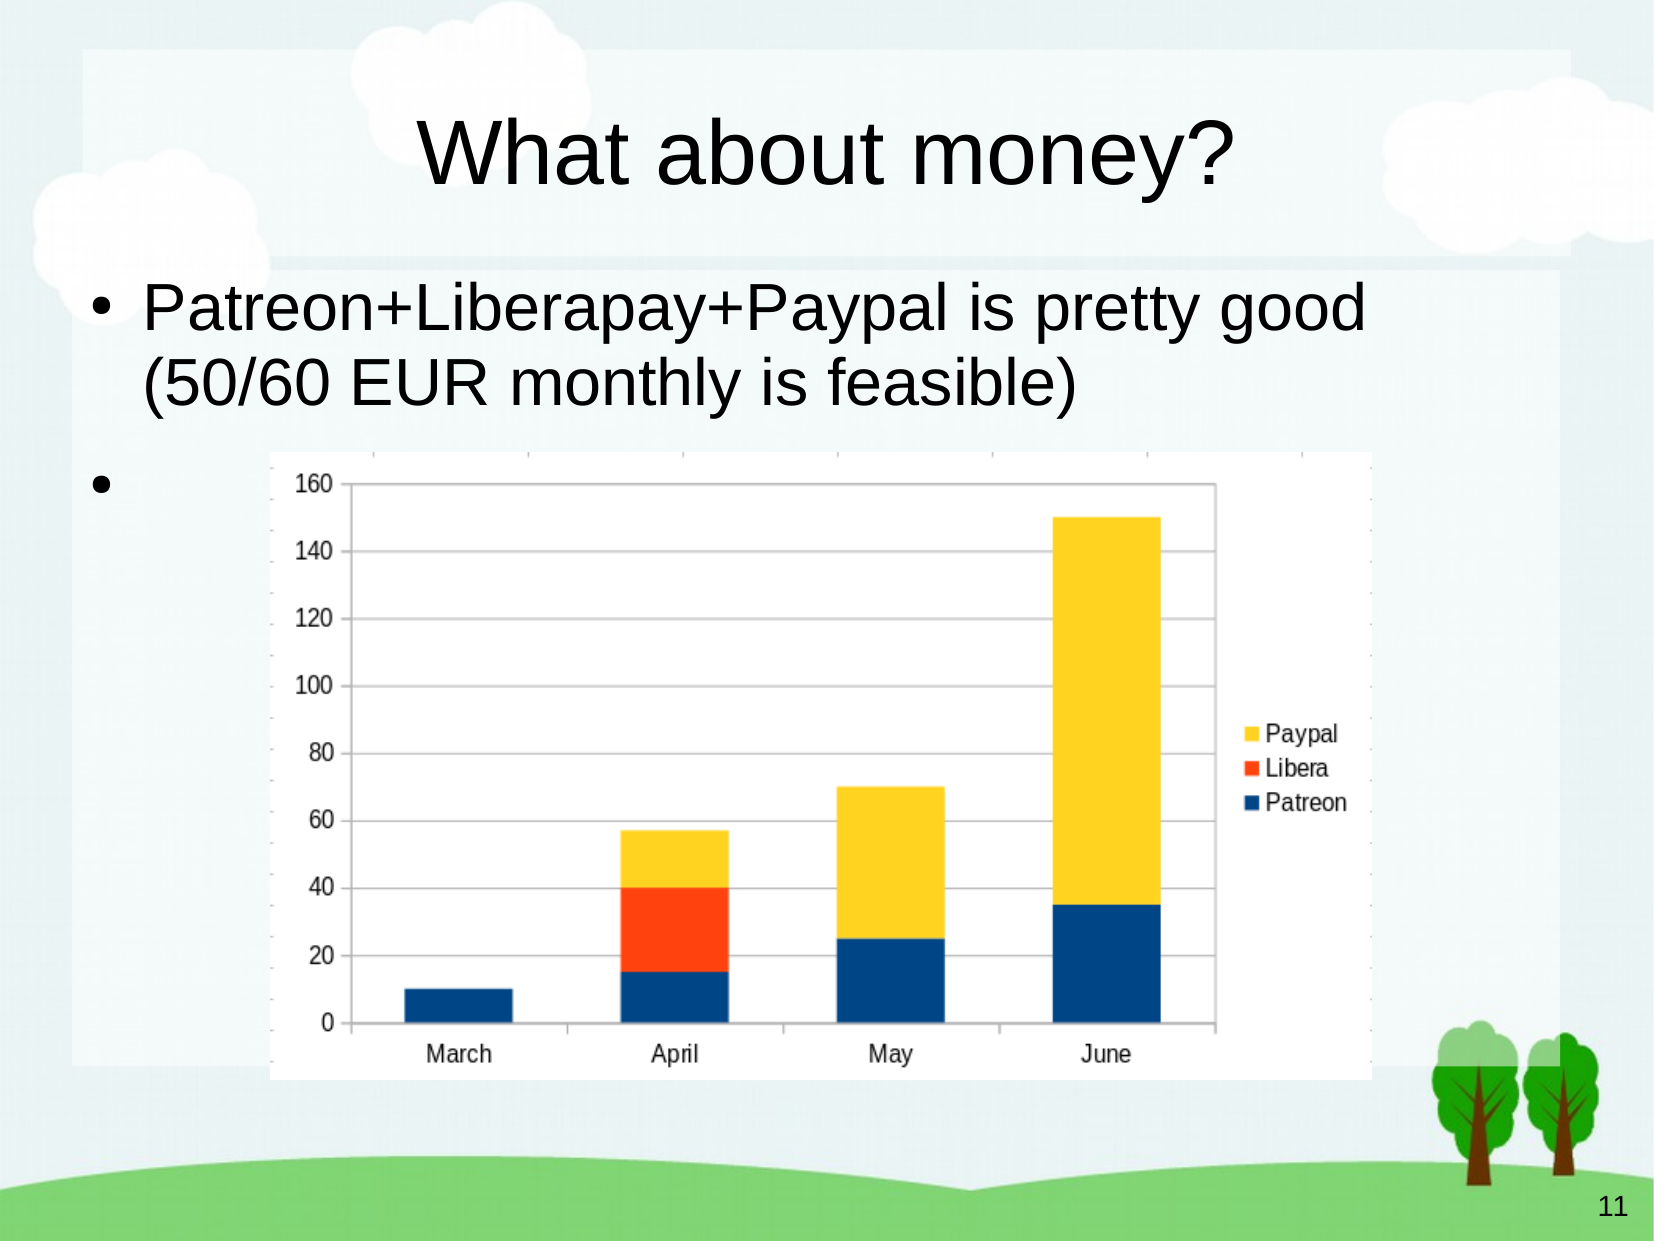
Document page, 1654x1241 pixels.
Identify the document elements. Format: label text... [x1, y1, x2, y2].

picture [0, 0, 1654, 1241]
list Patreon+Liberapay+Paypal is pretty good (50/60 EUR monthly is feasible) [71, 270, 1561, 1067]
title What about money? [82, 49, 1571, 257]
